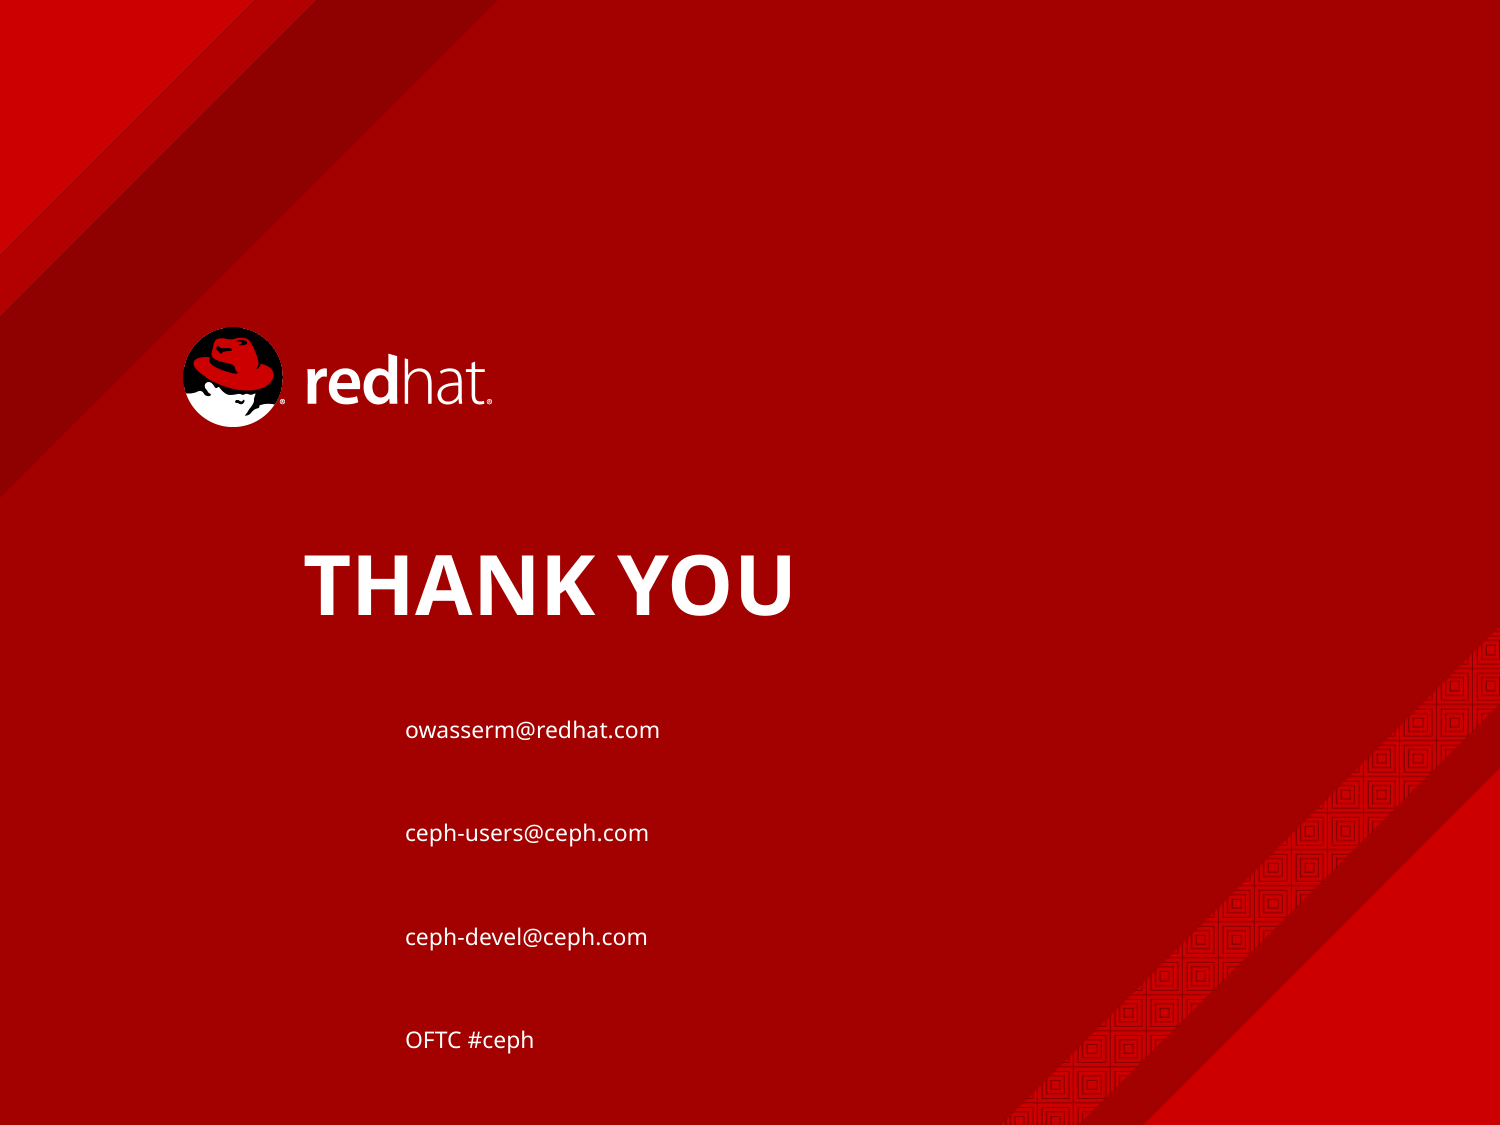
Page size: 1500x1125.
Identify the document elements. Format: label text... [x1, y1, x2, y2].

text_box owasserm@redhat.com ceph-users@ceph.com ceph-devel@ceph.com OFTC #ceph [405, 714, 796, 1125]
picture [0, 0, 1500, 1125]
title THANK YOU [303, 526, 1294, 620]
